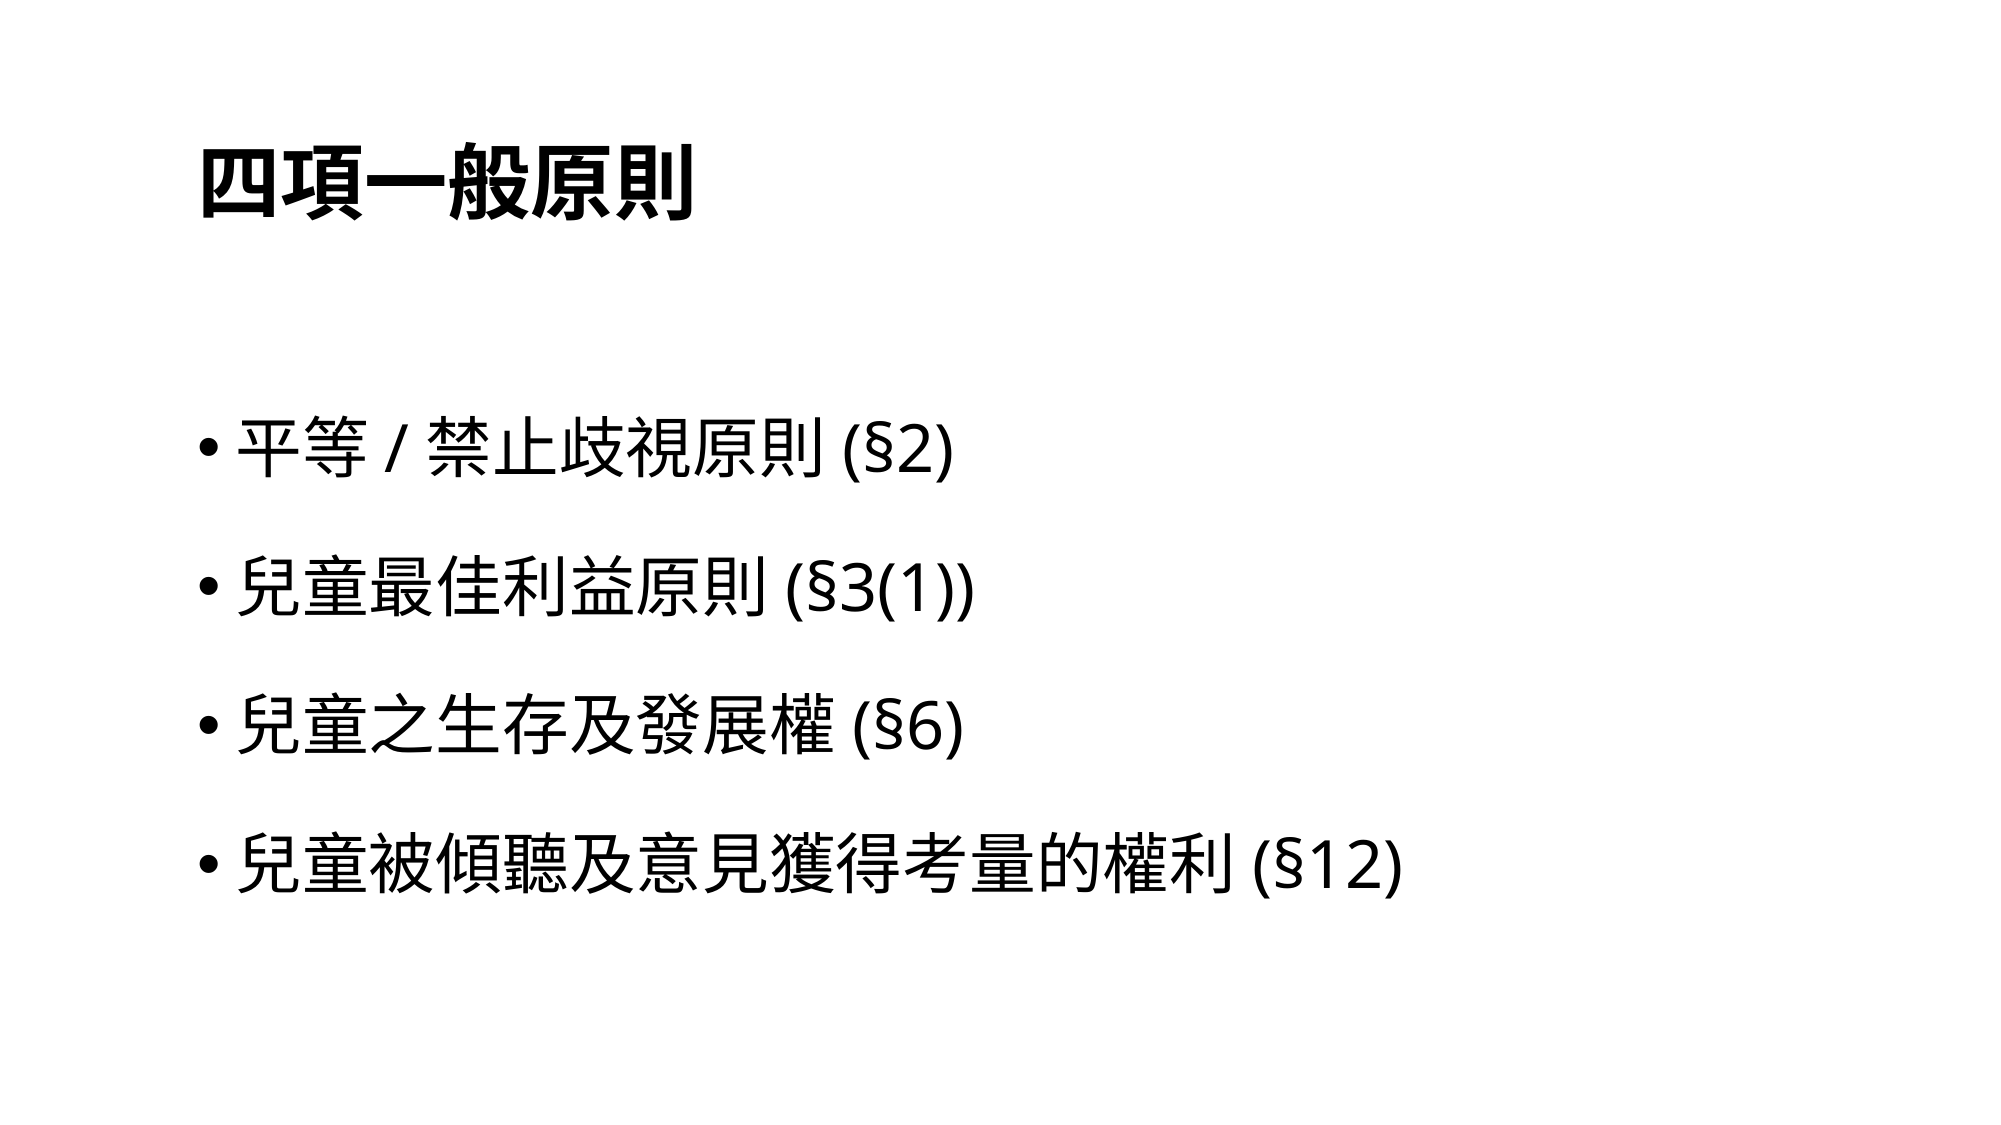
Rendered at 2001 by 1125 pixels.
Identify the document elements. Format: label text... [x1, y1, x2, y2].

list 平等/禁止歧視原則(§2) 兒童最佳利益原則(§3(1)) 兒童之生存及發展權(§6) 兒童被傾聽及意見獲得考量的權利(§12) [183, 407, 1851, 1014]
title 四項一般原則 [183, 90, 1851, 284]
